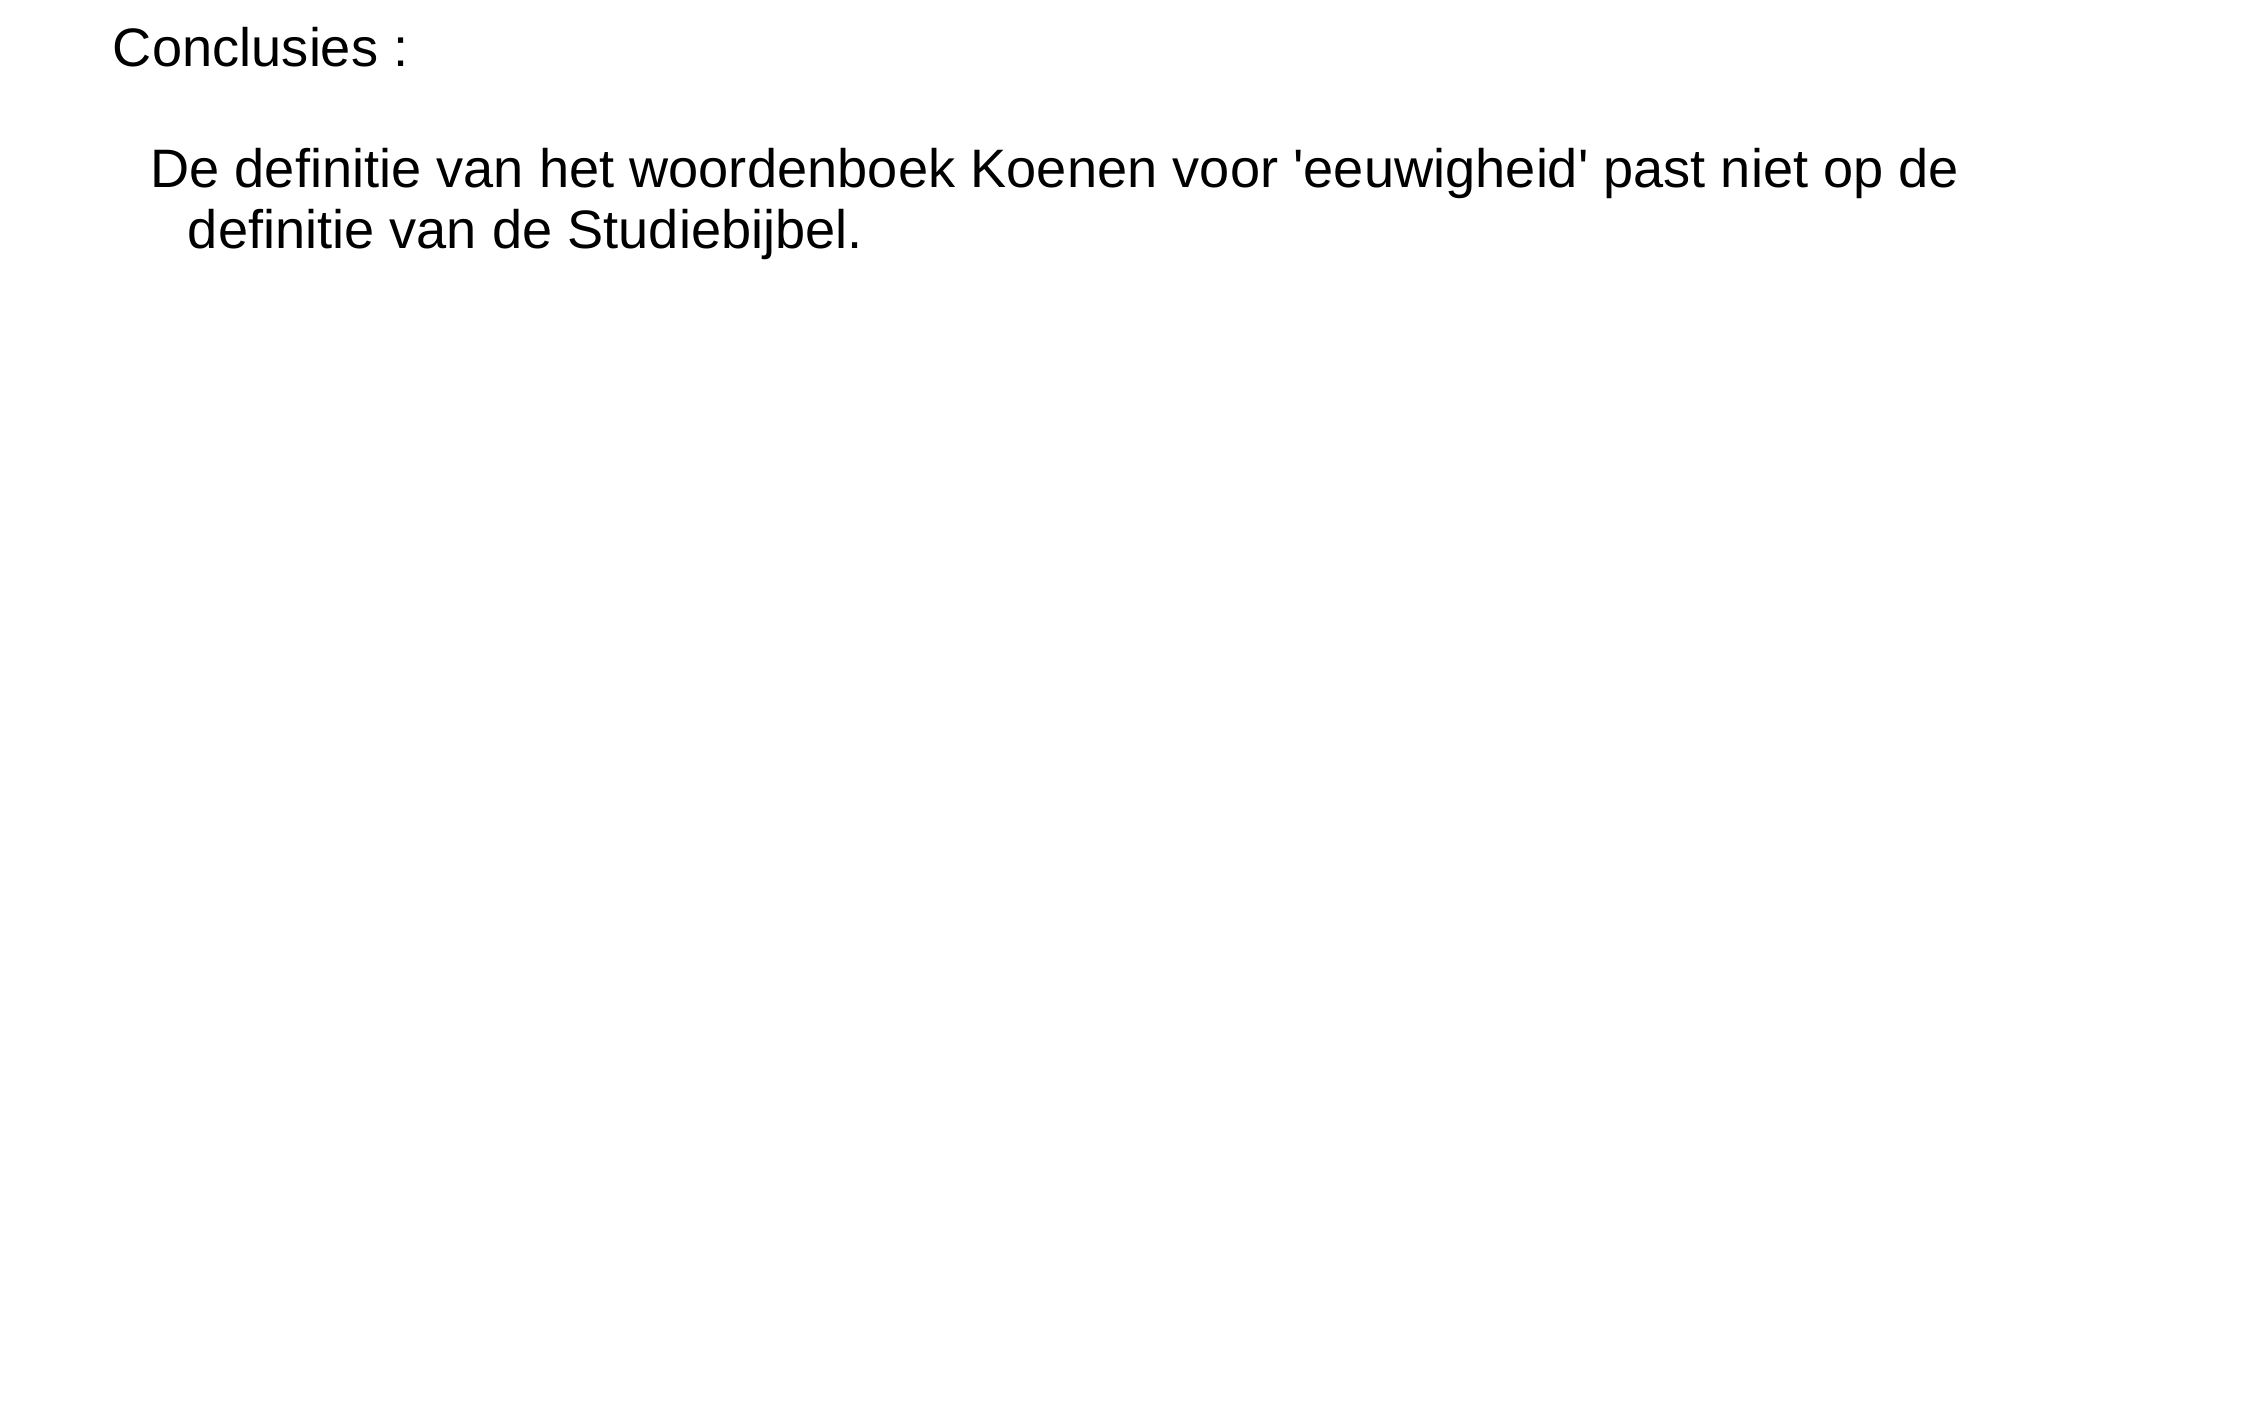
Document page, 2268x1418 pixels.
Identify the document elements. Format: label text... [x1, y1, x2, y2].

text_box Conclusies : De definitie van het woordenboek Koenen voor 'eeuwigheid' past niet op de definitie van de Studiebijbel. [98, 10, 2151, 1123]
